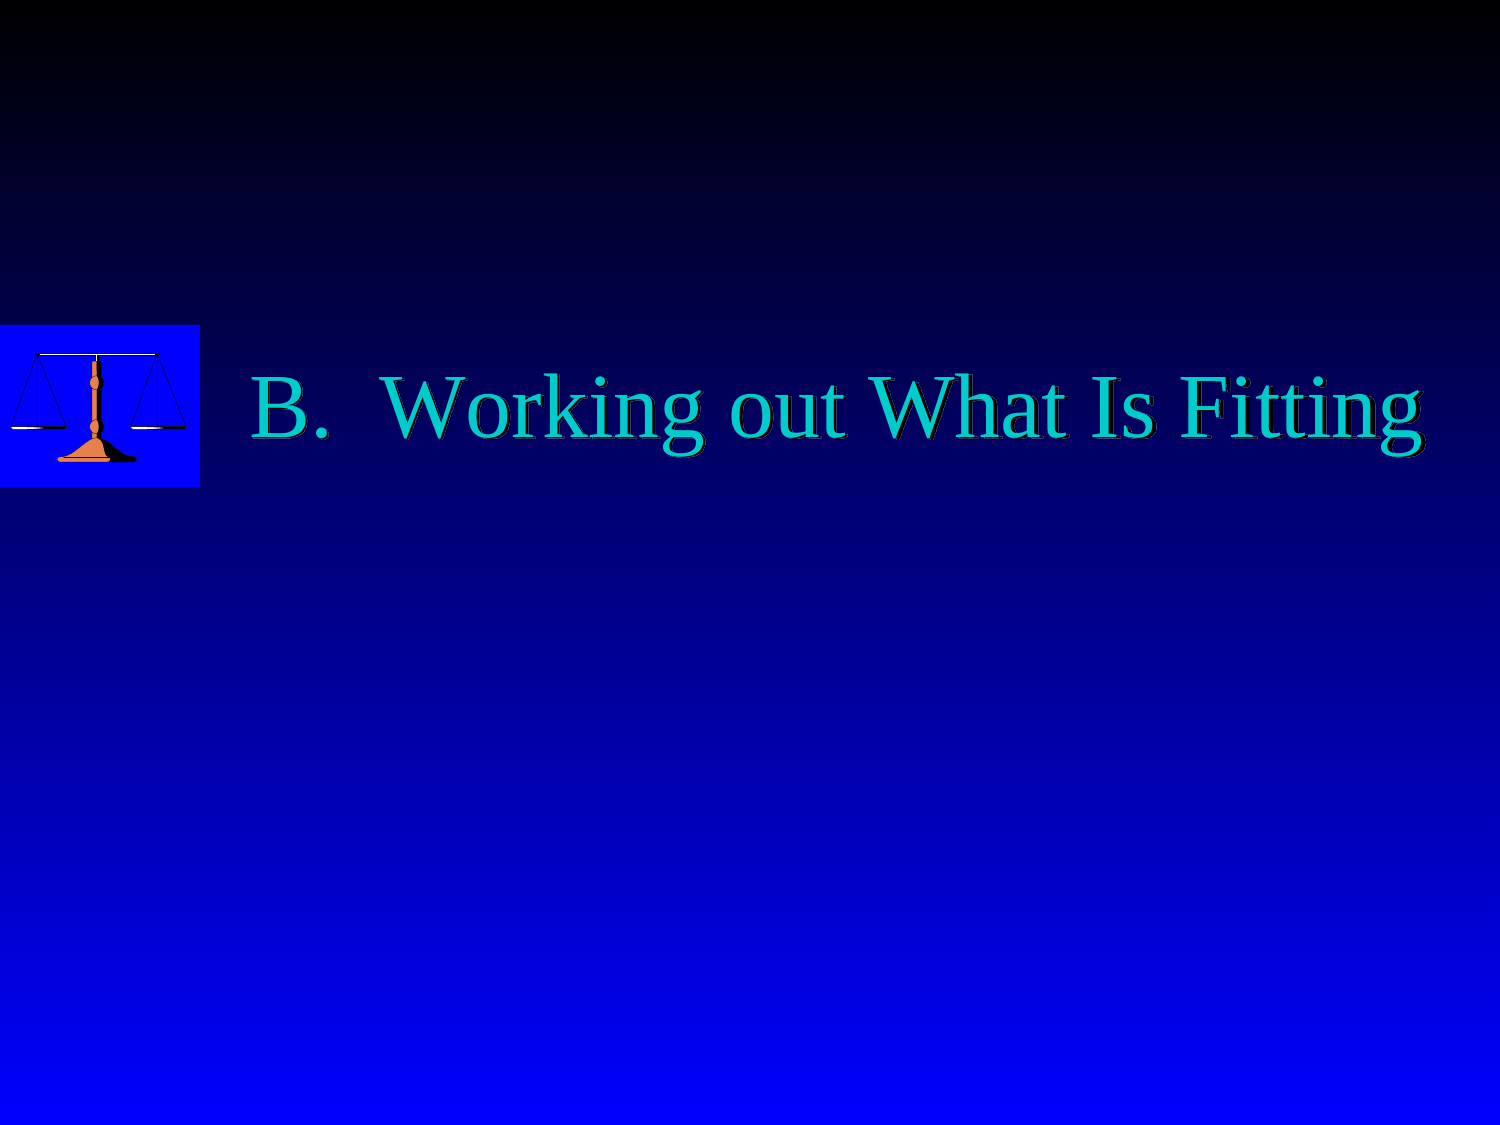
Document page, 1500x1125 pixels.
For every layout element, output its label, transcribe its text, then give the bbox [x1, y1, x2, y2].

title B. Working out What Is Fitting [205, 312, 1469, 501]
